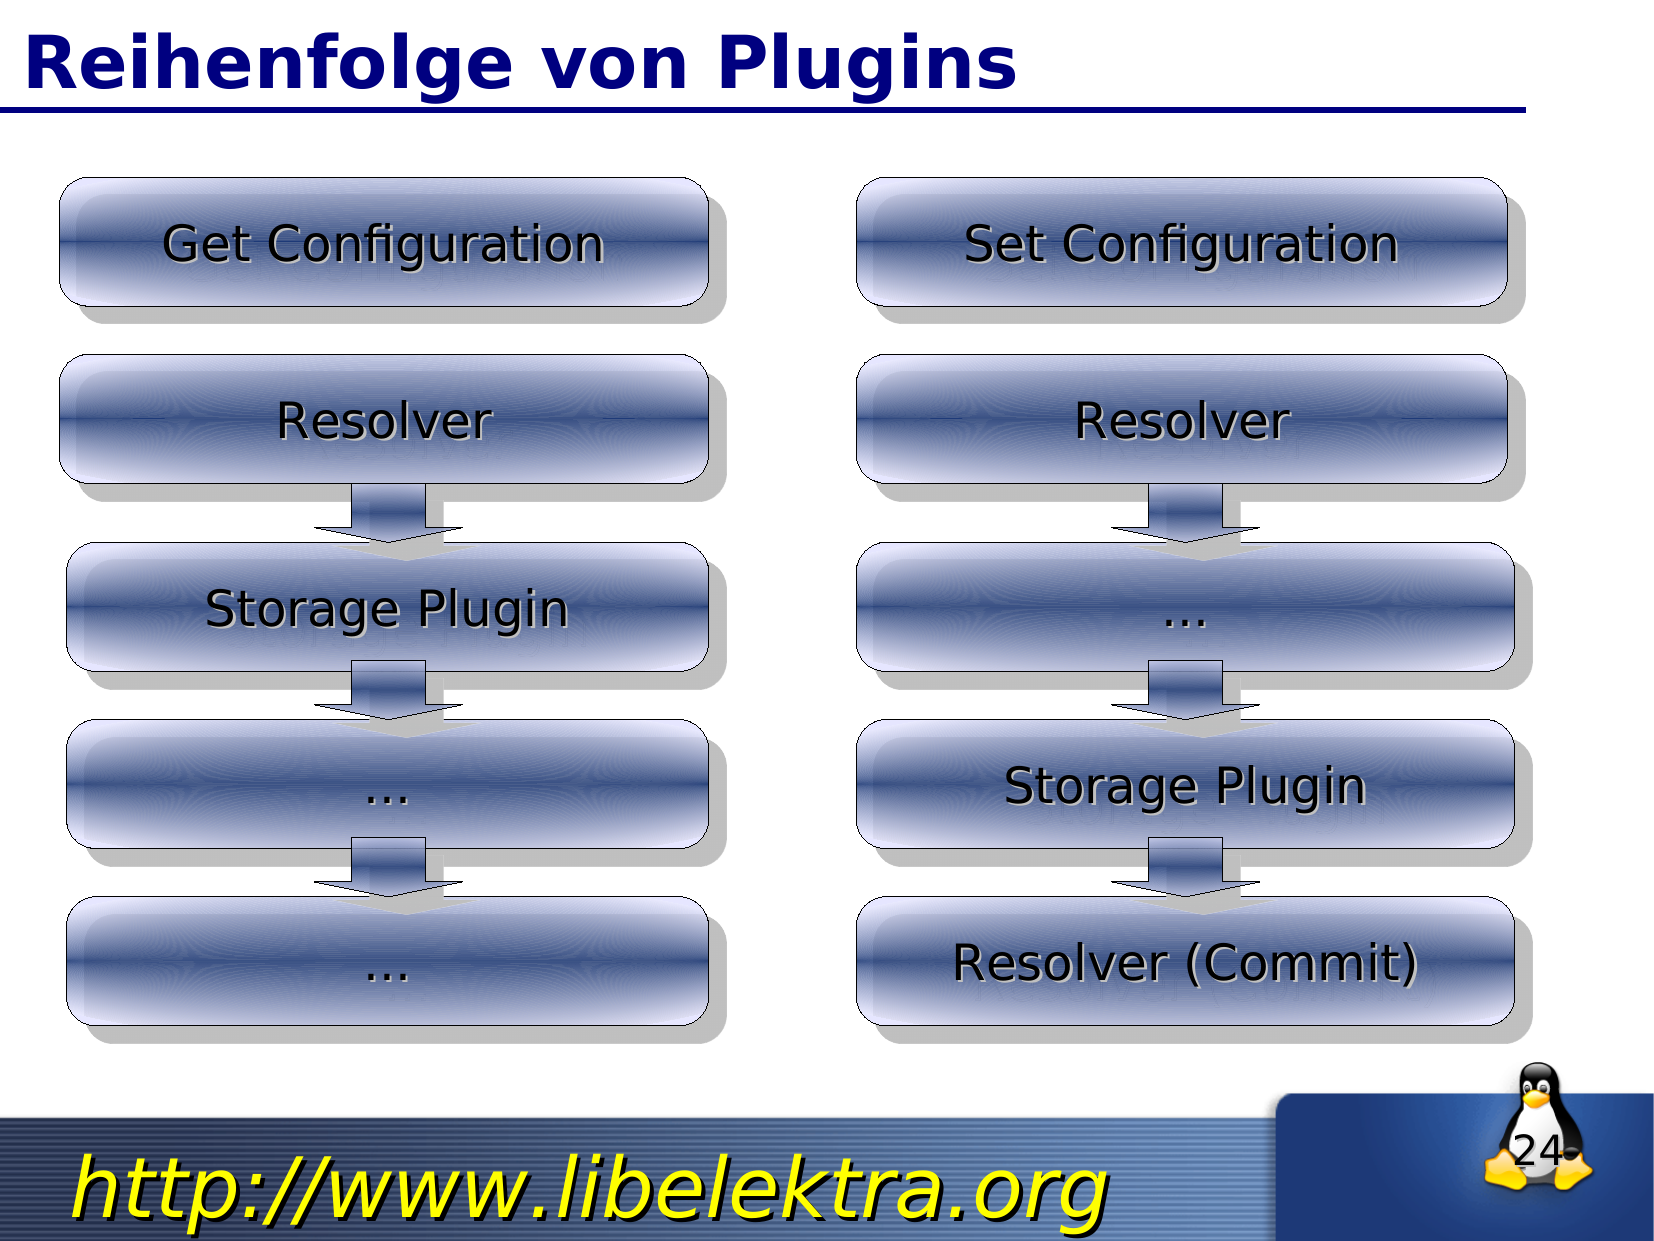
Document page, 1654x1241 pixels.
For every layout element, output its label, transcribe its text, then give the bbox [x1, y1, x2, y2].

text_box ... [66, 719, 709, 849]
text_box ... [66, 896, 709, 1026]
text_box Storage Plugin [66, 542, 709, 672]
text_box Resolver [59, 354, 709, 484]
text_box [314, 837, 463, 897]
text_box Resolver [856, 354, 1508, 484]
text_box Reihenfolge von Plugins [22, 14, 1611, 111]
text_box <Nummer> [1312, 1122, 1565, 1178]
text_box [1111, 660, 1260, 720]
text_box Resolver (Commit) [856, 896, 1515, 1026]
picture [0, 1061, 1654, 1241]
text_box ... [856, 542, 1515, 672]
text_box Get Configuration [59, 177, 709, 307]
text_box Set Configuration [856, 177, 1508, 307]
text_box [1111, 483, 1260, 543]
text_box [314, 483, 463, 543]
text_box Storage Plugin [856, 719, 1515, 849]
text_box [314, 660, 463, 720]
text_box [1111, 837, 1260, 897]
